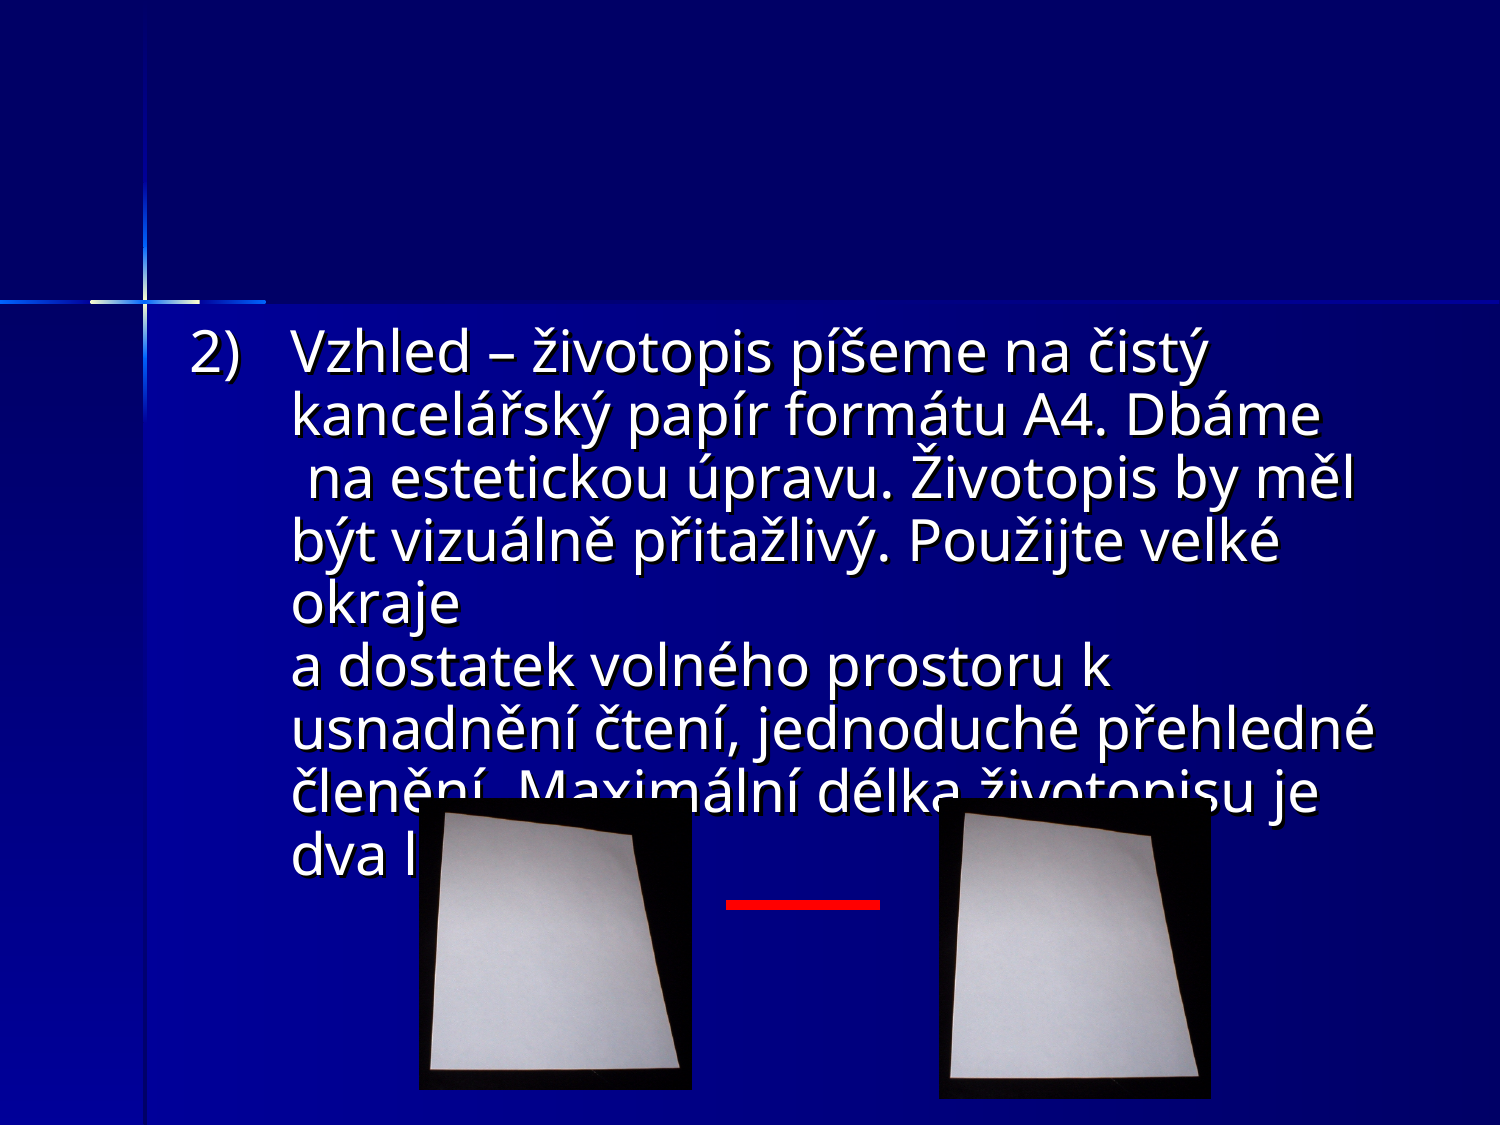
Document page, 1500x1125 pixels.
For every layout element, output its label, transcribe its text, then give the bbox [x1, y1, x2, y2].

list 2) Vzhled – životopis píšeme na čistý kancelářský papír formátu A4. Dbáme na estetickou úpravu. Životopis by měl být vizuálně přitažlivý. Použijte velké okraje a dostatek volného prostoru k usnadnění čtení, jednoduché přehledné členění. Maximální délka životopisu je dva listy. [174, 314, 1413, 1095]
text_box [419, 798, 692, 1090]
text_box [939, 798, 1211, 1099]
